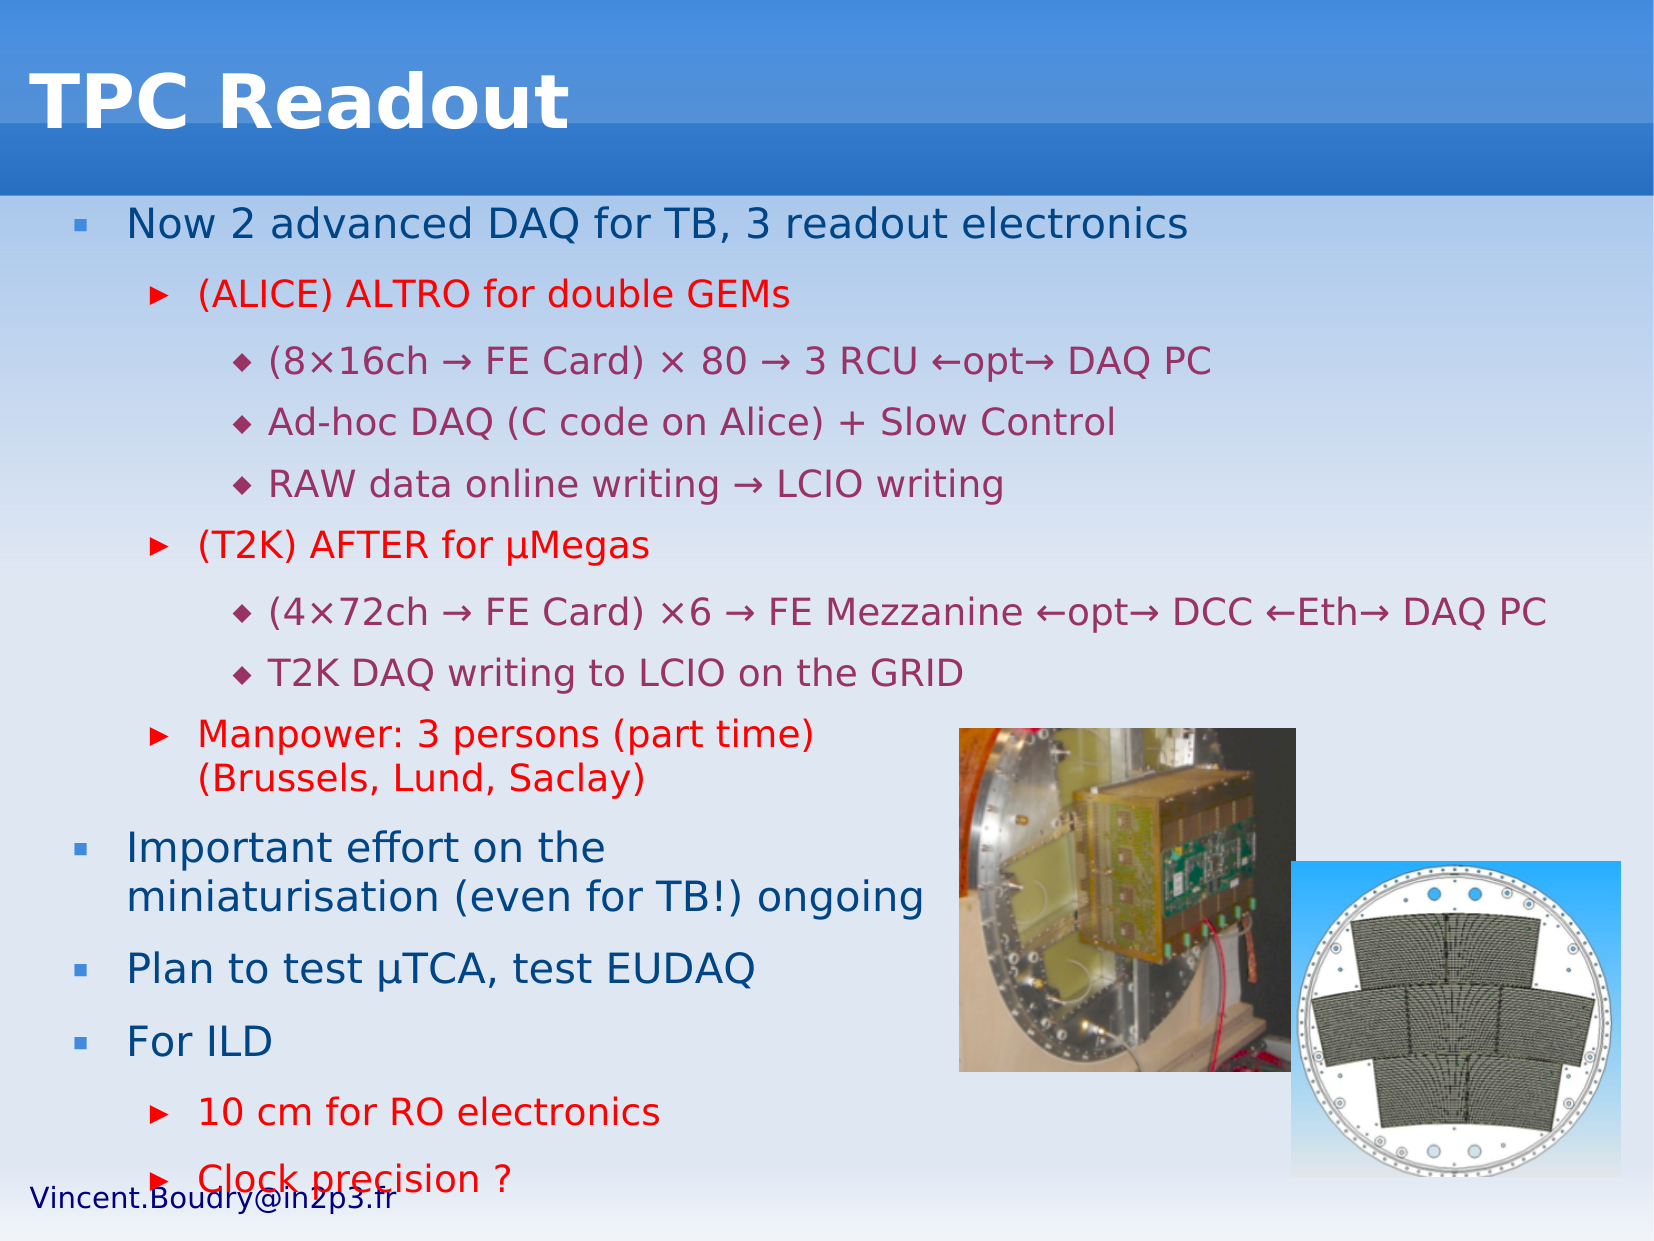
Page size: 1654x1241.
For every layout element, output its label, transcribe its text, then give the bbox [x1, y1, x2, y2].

list Now 2 advanced DAQ for TB, 3 readout electronics (ALICE) ALTRO for double GEMs (8×16ch → FE Card) × 80 → 3 RCU ←opt→ DAQ PC Ad-hoc DAQ (C code on Alice) + Slow Control RAW data online writing → LCIO writing (T2K) AFTER for μMegas (4×72ch → FE Card) ×6 → FE Mezzanine ←opt→ DCC ←Eth→ DAQ PC T2K DAQ writing to LCIO on the GRID Manpower: 3 persons (part time) (Brussels, Lund, Saclay) Important effort on the miniaturisation (even for TB!) ongoing Plan to test μTCA, test EUDAQ For ILD 10 cm for RO electronics Clock precision ? [55, 199, 1591, 1202]
title TPC Readout [29, 7, 1654, 200]
picture [0, 0, 1654, 1241]
